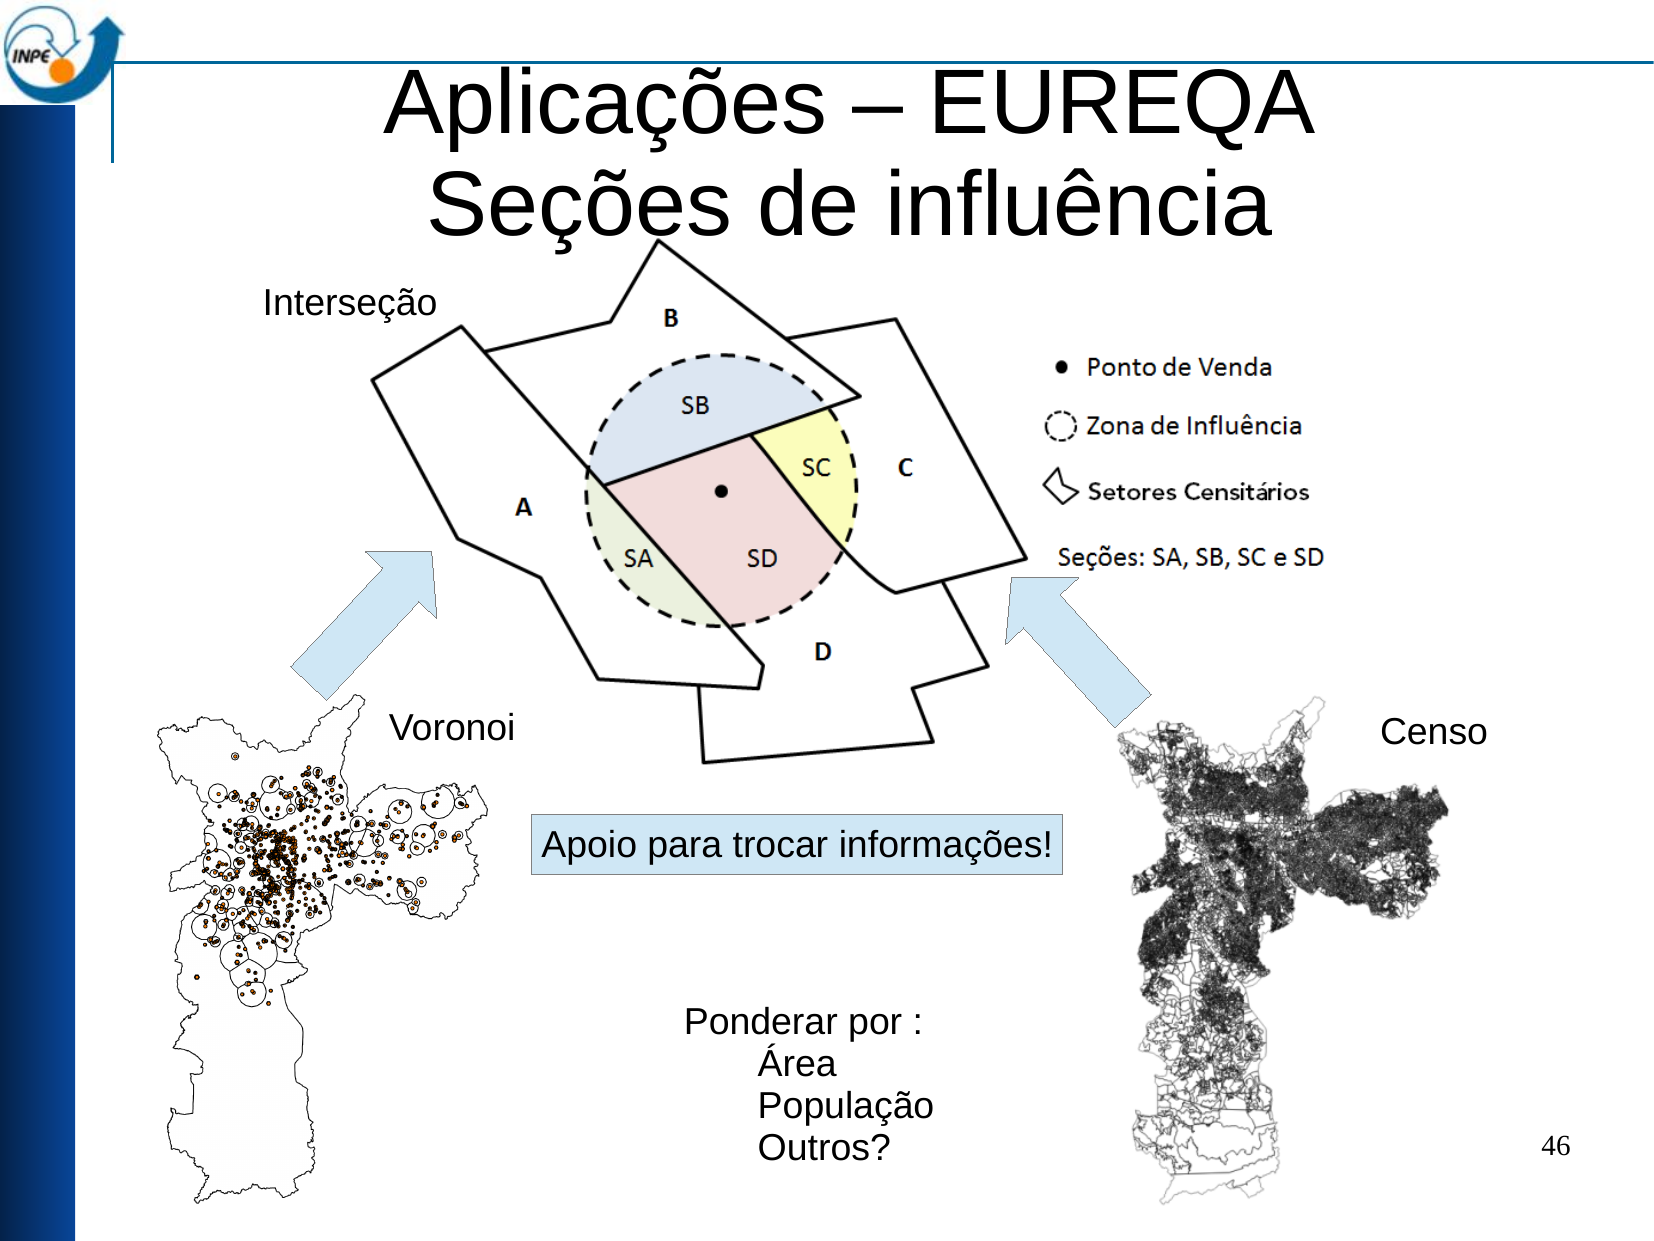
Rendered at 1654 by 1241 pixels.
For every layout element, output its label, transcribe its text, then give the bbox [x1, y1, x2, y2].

text_box Voronoi [498, 699, 531, 757]
text_box Censo [1365, 703, 1503, 761]
text_box Ponderar por : Área População Outros? [669, 993, 950, 1176]
picture [368, 555, 381, 582]
text_box Interseção [248, 273, 453, 331]
text_box Apoio para trocar informações! [531, 814, 1063, 875]
picture [0, 0, 126, 105]
text_box [290, 551, 437, 684]
text_box [1005, 577, 1152, 728]
picture [141, 257, 1454, 1217]
title Aplicações – EUREQA Seções de influência [82, 49, 1619, 257]
